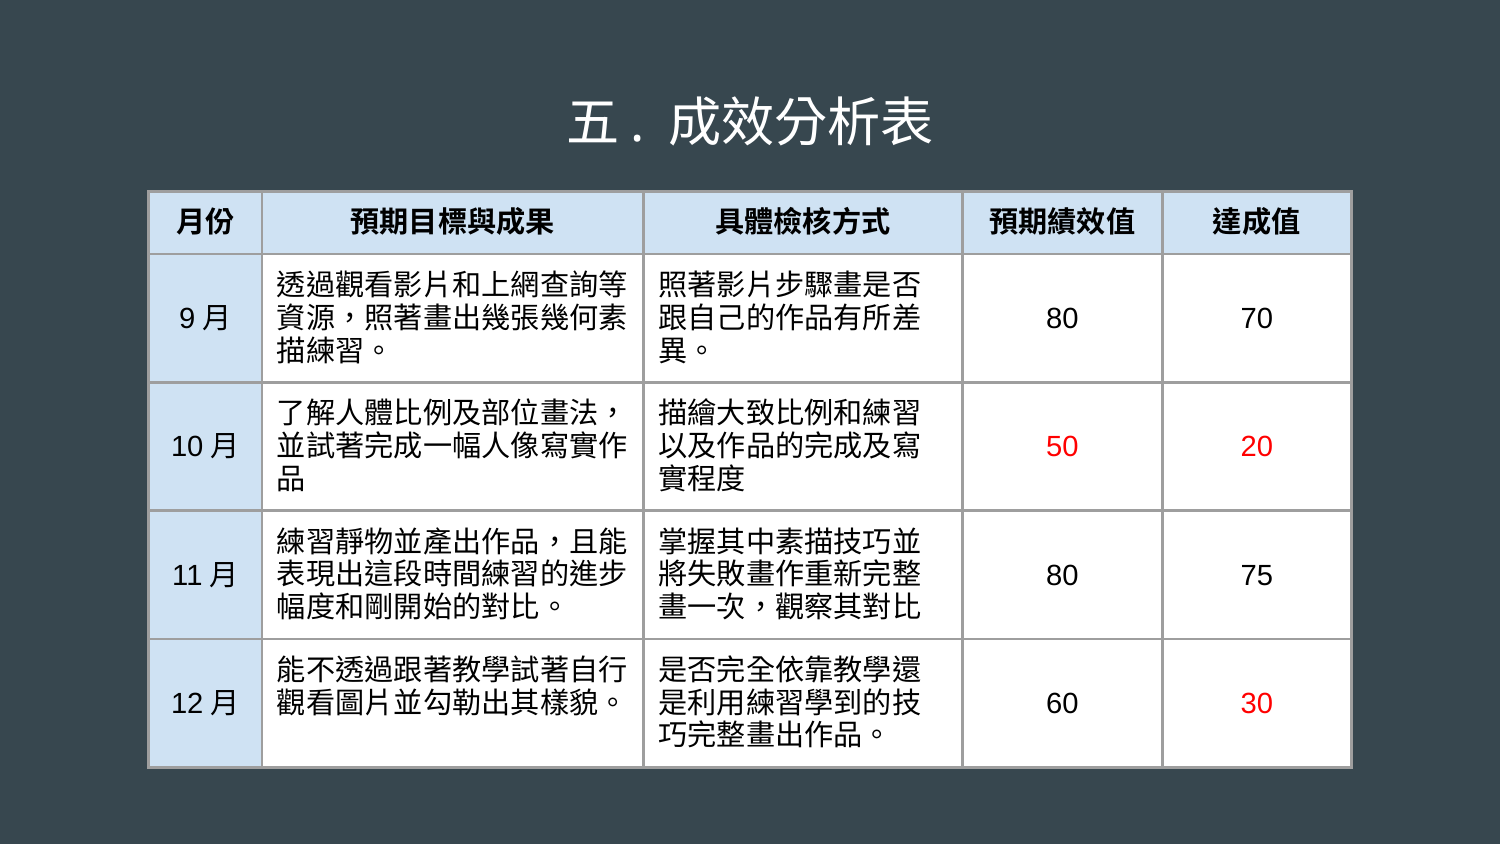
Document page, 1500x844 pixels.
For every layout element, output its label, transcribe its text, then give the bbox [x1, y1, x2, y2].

table_cell 50 [964, 384, 1161, 509]
table_header 預期績效值 [964, 193, 1161, 253]
table_cell 60 [964, 640, 1161, 766]
table_cell 80 [964, 512, 1161, 638]
table_cell 30 [1164, 640, 1350, 766]
table_header 具體檢核方式 [645, 193, 961, 253]
table_header 預期目標與成果 [263, 193, 642, 253]
table_cell 透過觀看影片和上網查詢等資源，照著畫出幾張幾何素描練習。 [263, 255, 642, 381]
table_header 月份 [150, 193, 261, 253]
table_cell 12月 [150, 640, 261, 766]
title 五. 成效分析表 [51, 72, 1449, 167]
table_cell 70 [1164, 255, 1350, 381]
table_cell 9月 [150, 255, 261, 381]
table_cell 描繪大致比例和練習以及作品的完成及寫實程度 [645, 384, 961, 509]
table_header 達成值 [1164, 193, 1350, 253]
table_cell 10月 [150, 384, 261, 509]
table_cell 20 [1164, 384, 1350, 509]
table_cell 了解人體比例及部位畫法，並試著完成一幅人像寫實作品 [263, 384, 642, 509]
table_cell 練習靜物並產出作品，且能表現出這段時間練習的進步幅度和剛開始的對比。 [263, 512, 642, 638]
table_cell 能不透過跟著教學試著自行觀看圖片並勾勒出其樣貌。 [263, 640, 642, 766]
table_cell 是否完全依靠教學還是利用練習學到的技巧完整畫出作品。 [645, 640, 961, 766]
table_cell 掌握其中素描技巧並將失敗畫作重新完整畫一次，觀察其對比 [645, 512, 961, 638]
table_cell 75 [1164, 512, 1350, 638]
table_cell 照著影片步驟畫是否跟自己的作品有所差異。 [645, 255, 961, 381]
table_cell 11月 [150, 512, 261, 638]
table_cell 80 [964, 255, 1161, 381]
